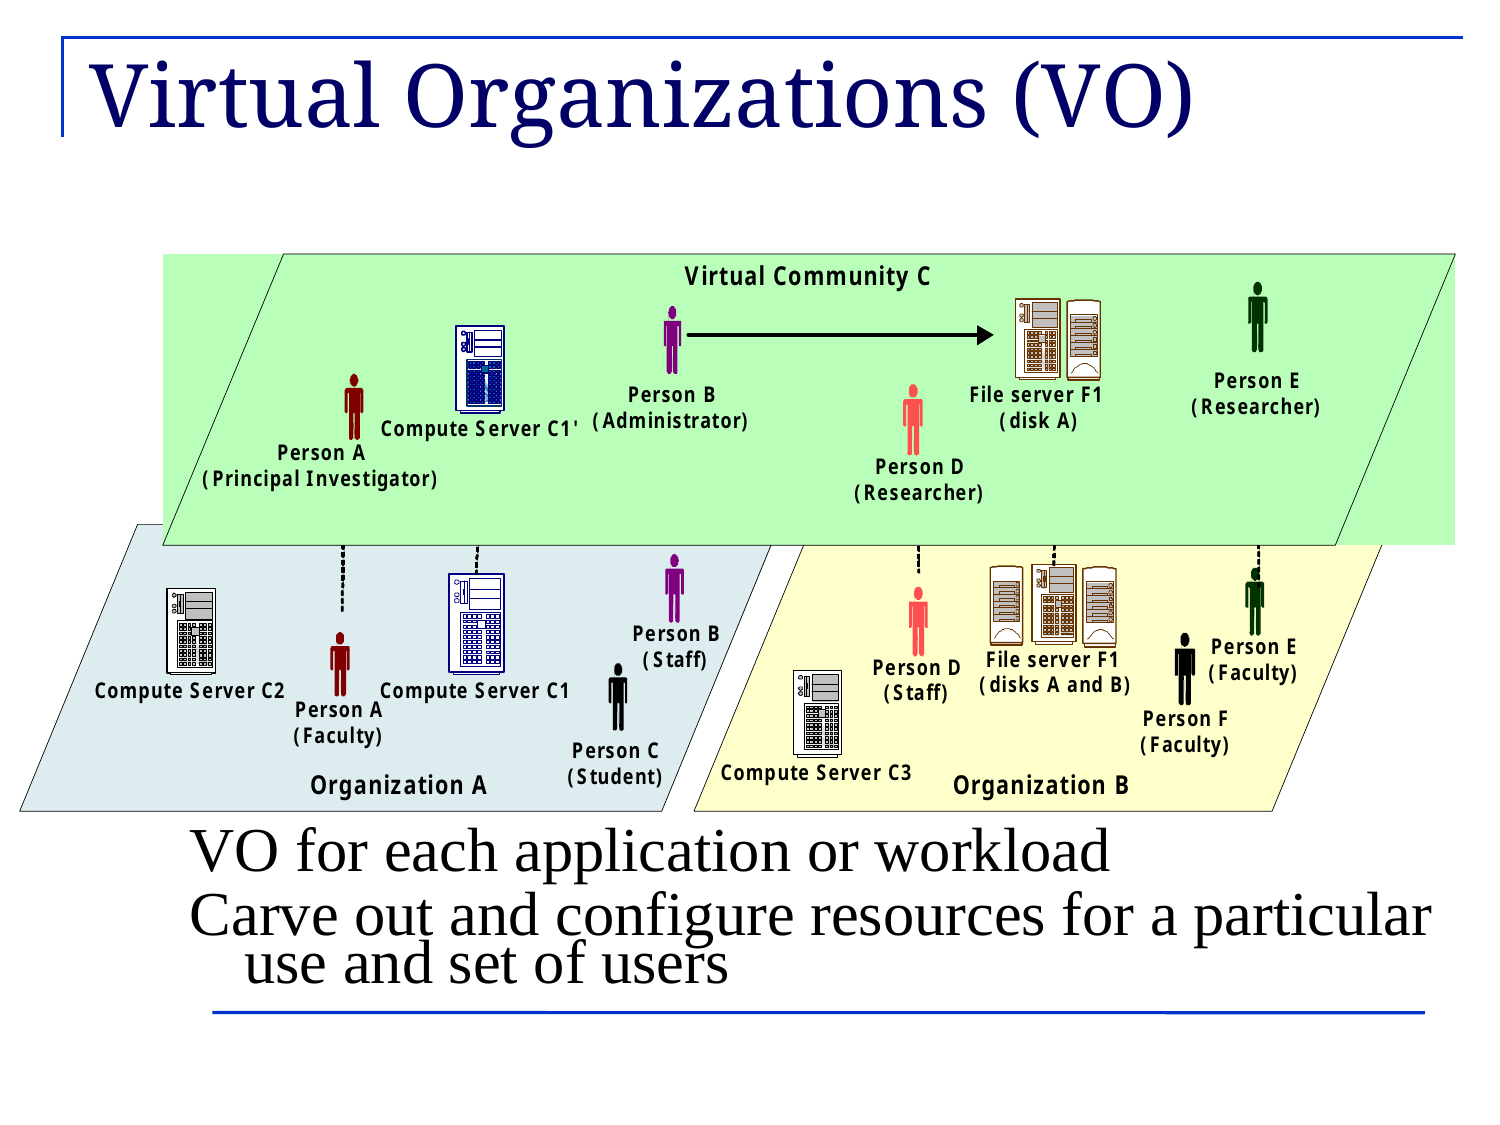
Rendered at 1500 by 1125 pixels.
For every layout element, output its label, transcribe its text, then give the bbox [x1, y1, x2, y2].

list VO for each application or workload Carve out and configure resources for a particular use and set of users [174, 824, 1469, 1029]
picture [12, 245, 1463, 826]
title Virtual Organizations (VO) [74, 45, 1361, 186]
